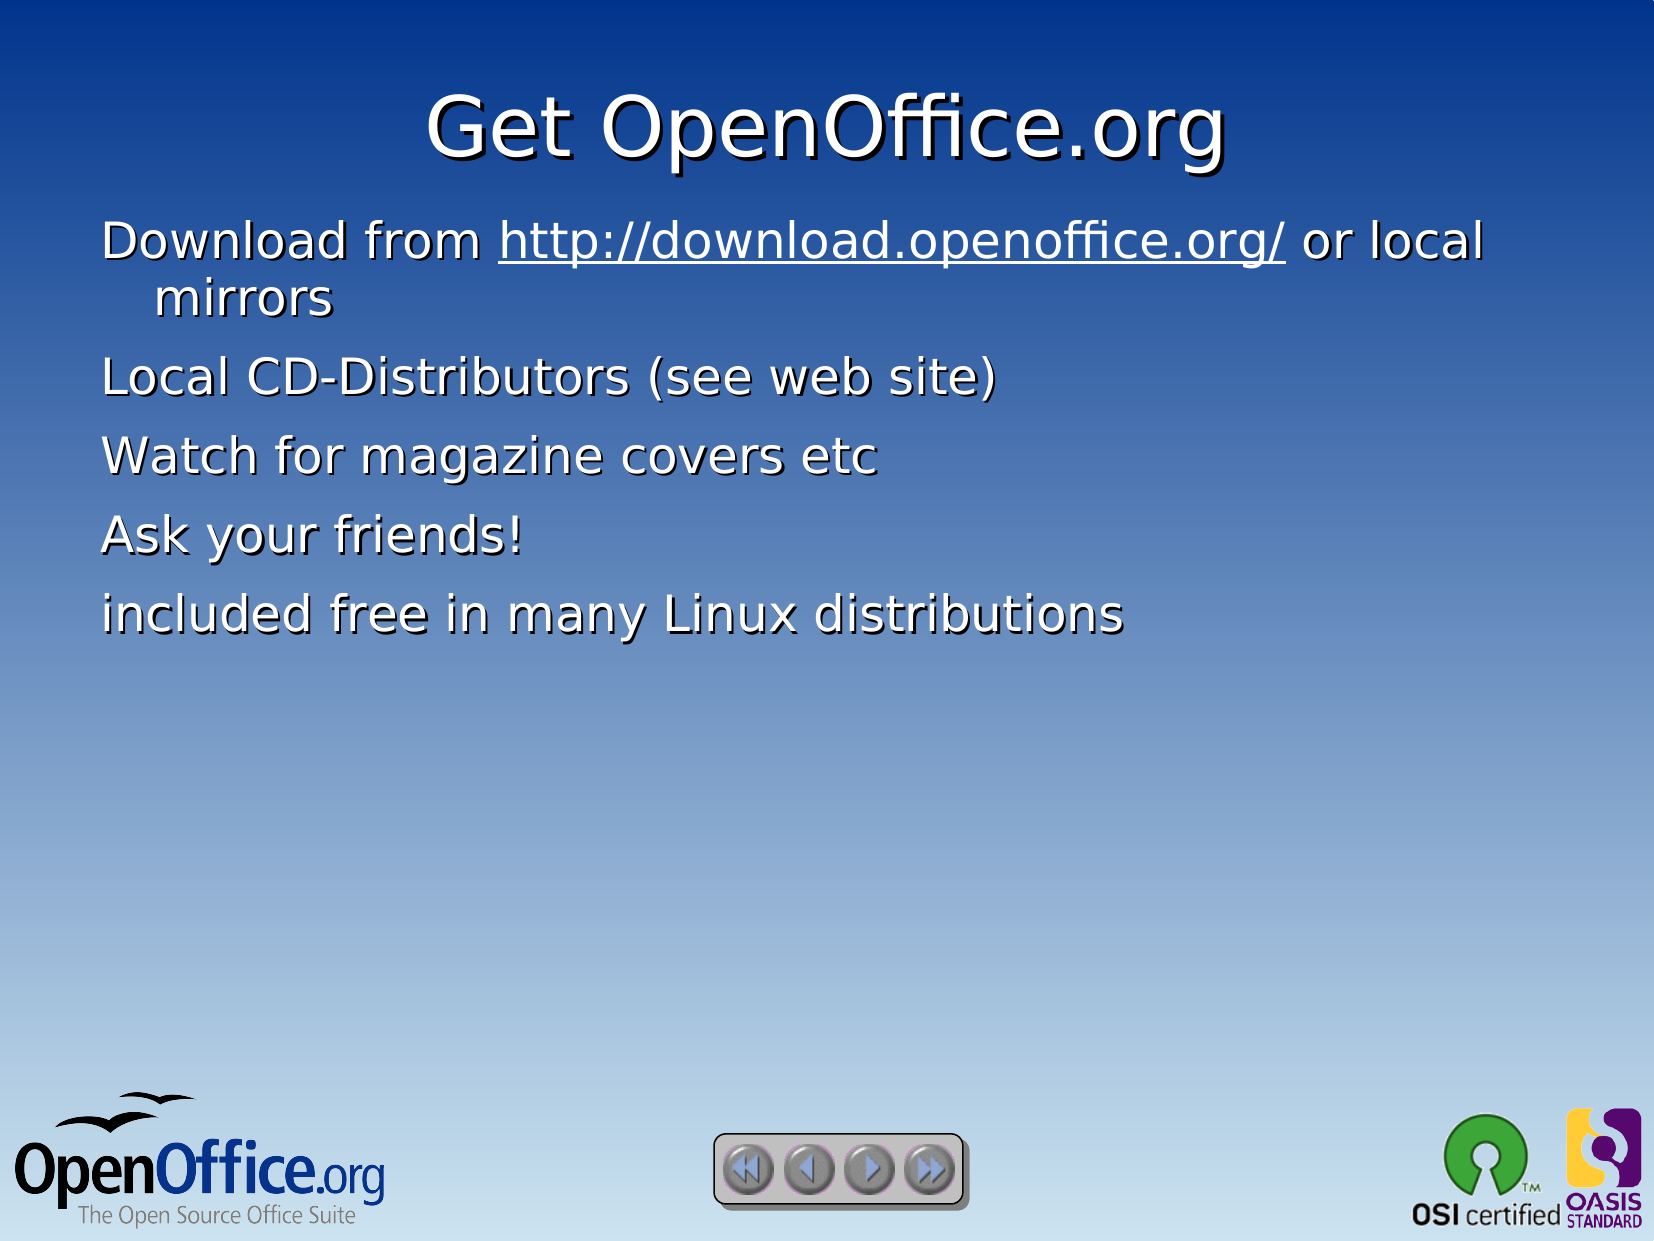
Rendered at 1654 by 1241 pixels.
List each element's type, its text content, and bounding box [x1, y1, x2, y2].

title Get OpenOffice.org [82, 49, 1571, 208]
picture [723, 1144, 774, 1195]
picture [15, 1092, 384, 1229]
picture [844, 1144, 895, 1195]
picture [784, 1144, 835, 1195]
picture [1405, 1102, 1654, 1238]
picture [904, 1144, 955, 1195]
list Download from http://download.openoffice.org/ or local mirrors Local CD-Distributors (see web site) Watch for magazine covers etc Ask your friends! included free in many Linux distributions [82, 212, 1571, 1070]
text_box [714, 1133, 963, 1204]
